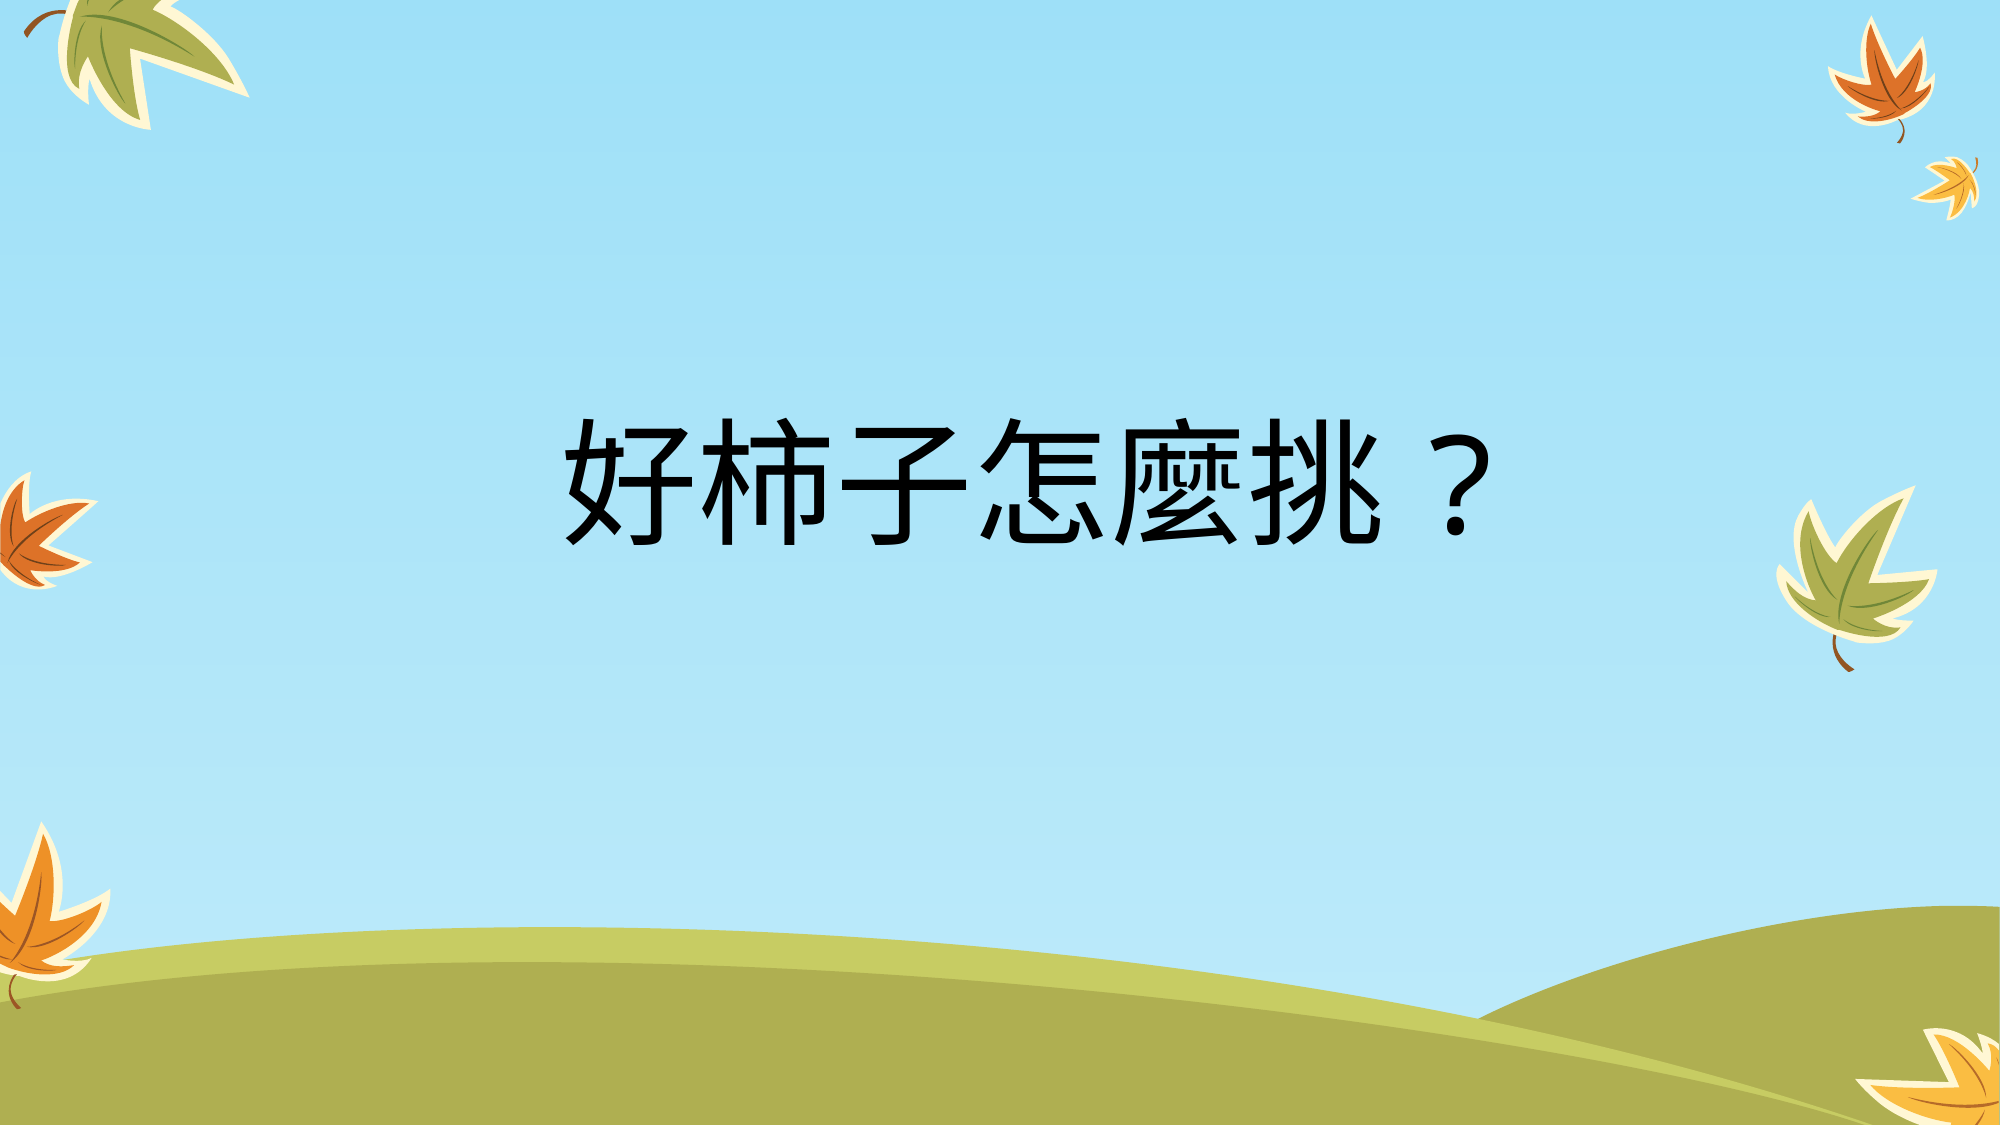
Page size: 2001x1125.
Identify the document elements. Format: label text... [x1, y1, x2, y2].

title 好柿子怎麼挑? [545, 369, 1471, 572]
